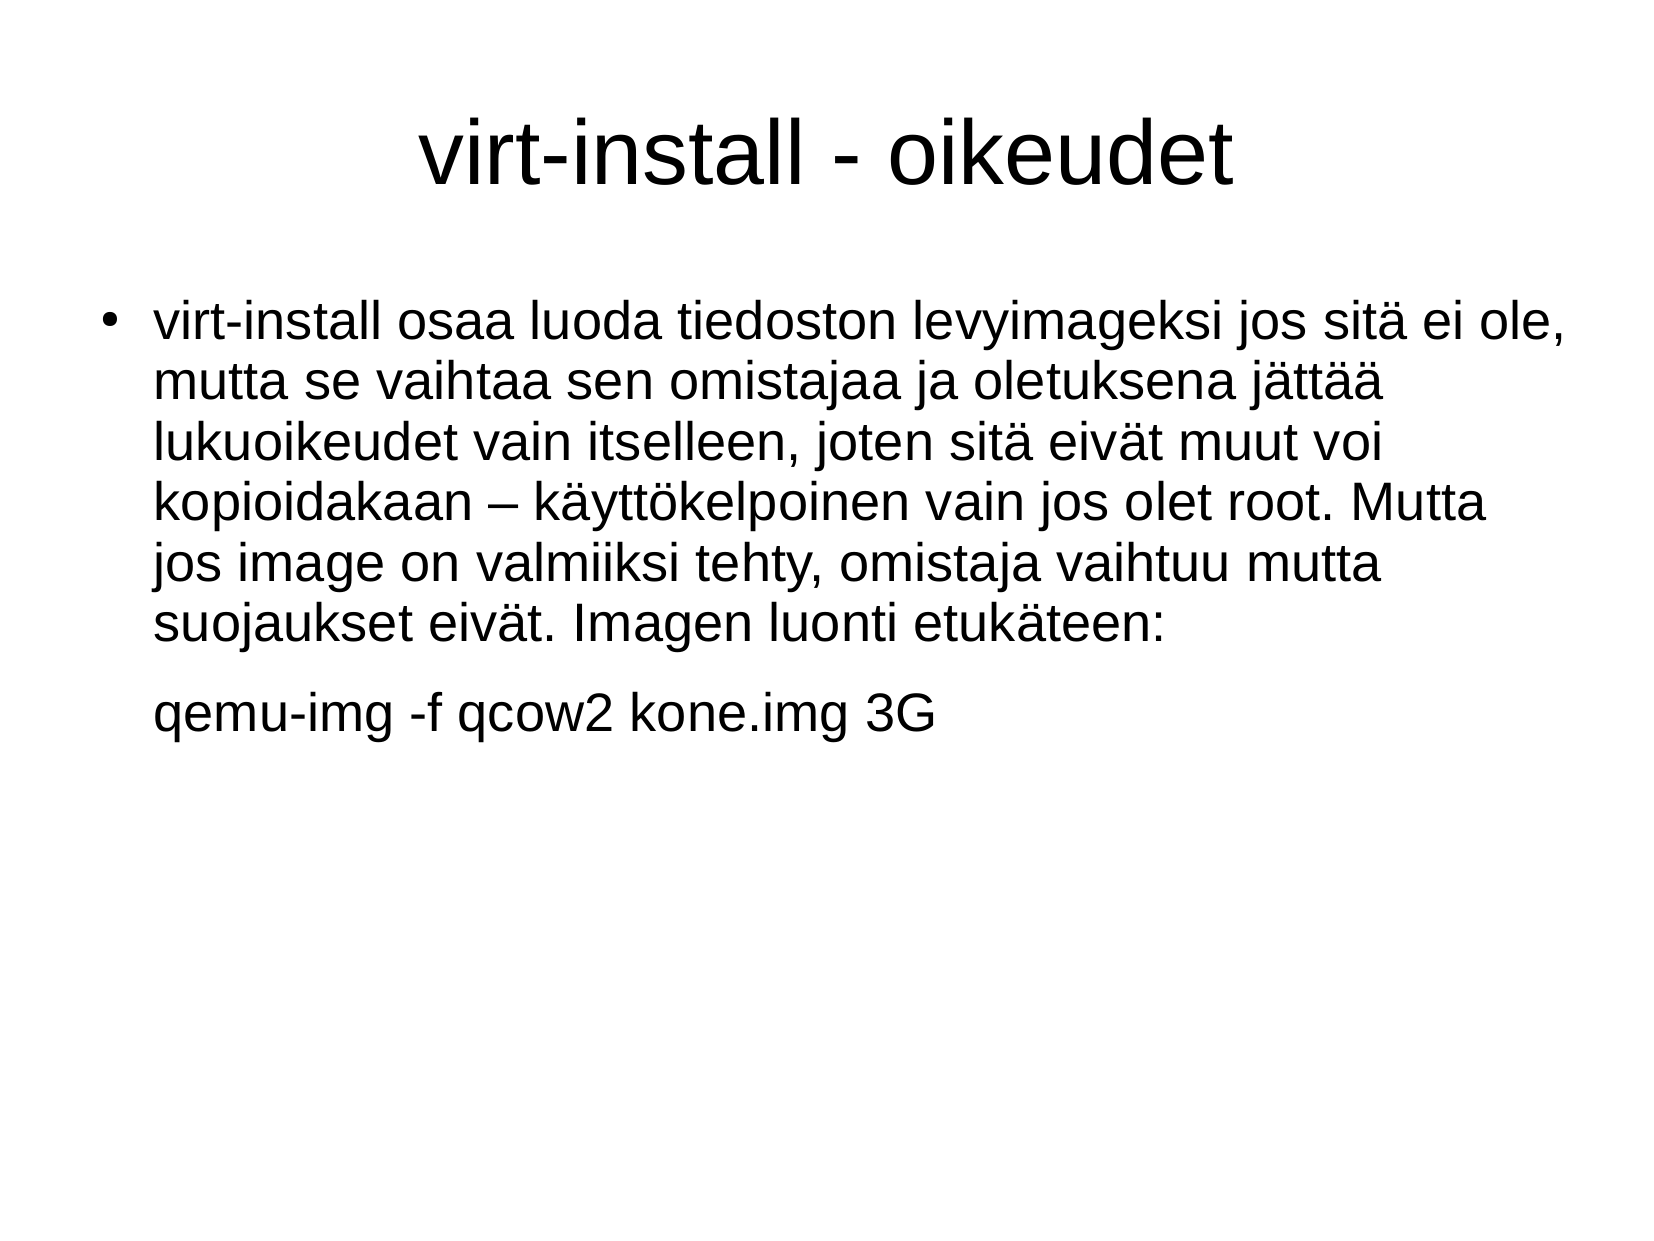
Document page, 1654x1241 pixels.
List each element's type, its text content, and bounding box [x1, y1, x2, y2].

title virt-install - oikeudet [82, 49, 1571, 257]
list virt-install osaa luoda tiedoston levyimageksi jos sitä ei ole, mutta se vaihtaa sen omistajaa ja oletuksena jättää lukuoikeudet vain itselleen, joten sitä eivät muut voi kopioidakaan – käyttökelpoinen vain jos olet root. Mutta jos image on valmiiksi tehty, omistaja vaihtuu mutta suojaukset eivät. Imagen luonti etukäteen: qemu-img -f qcow2 kone.img 3G [82, 290, 1571, 1010]
